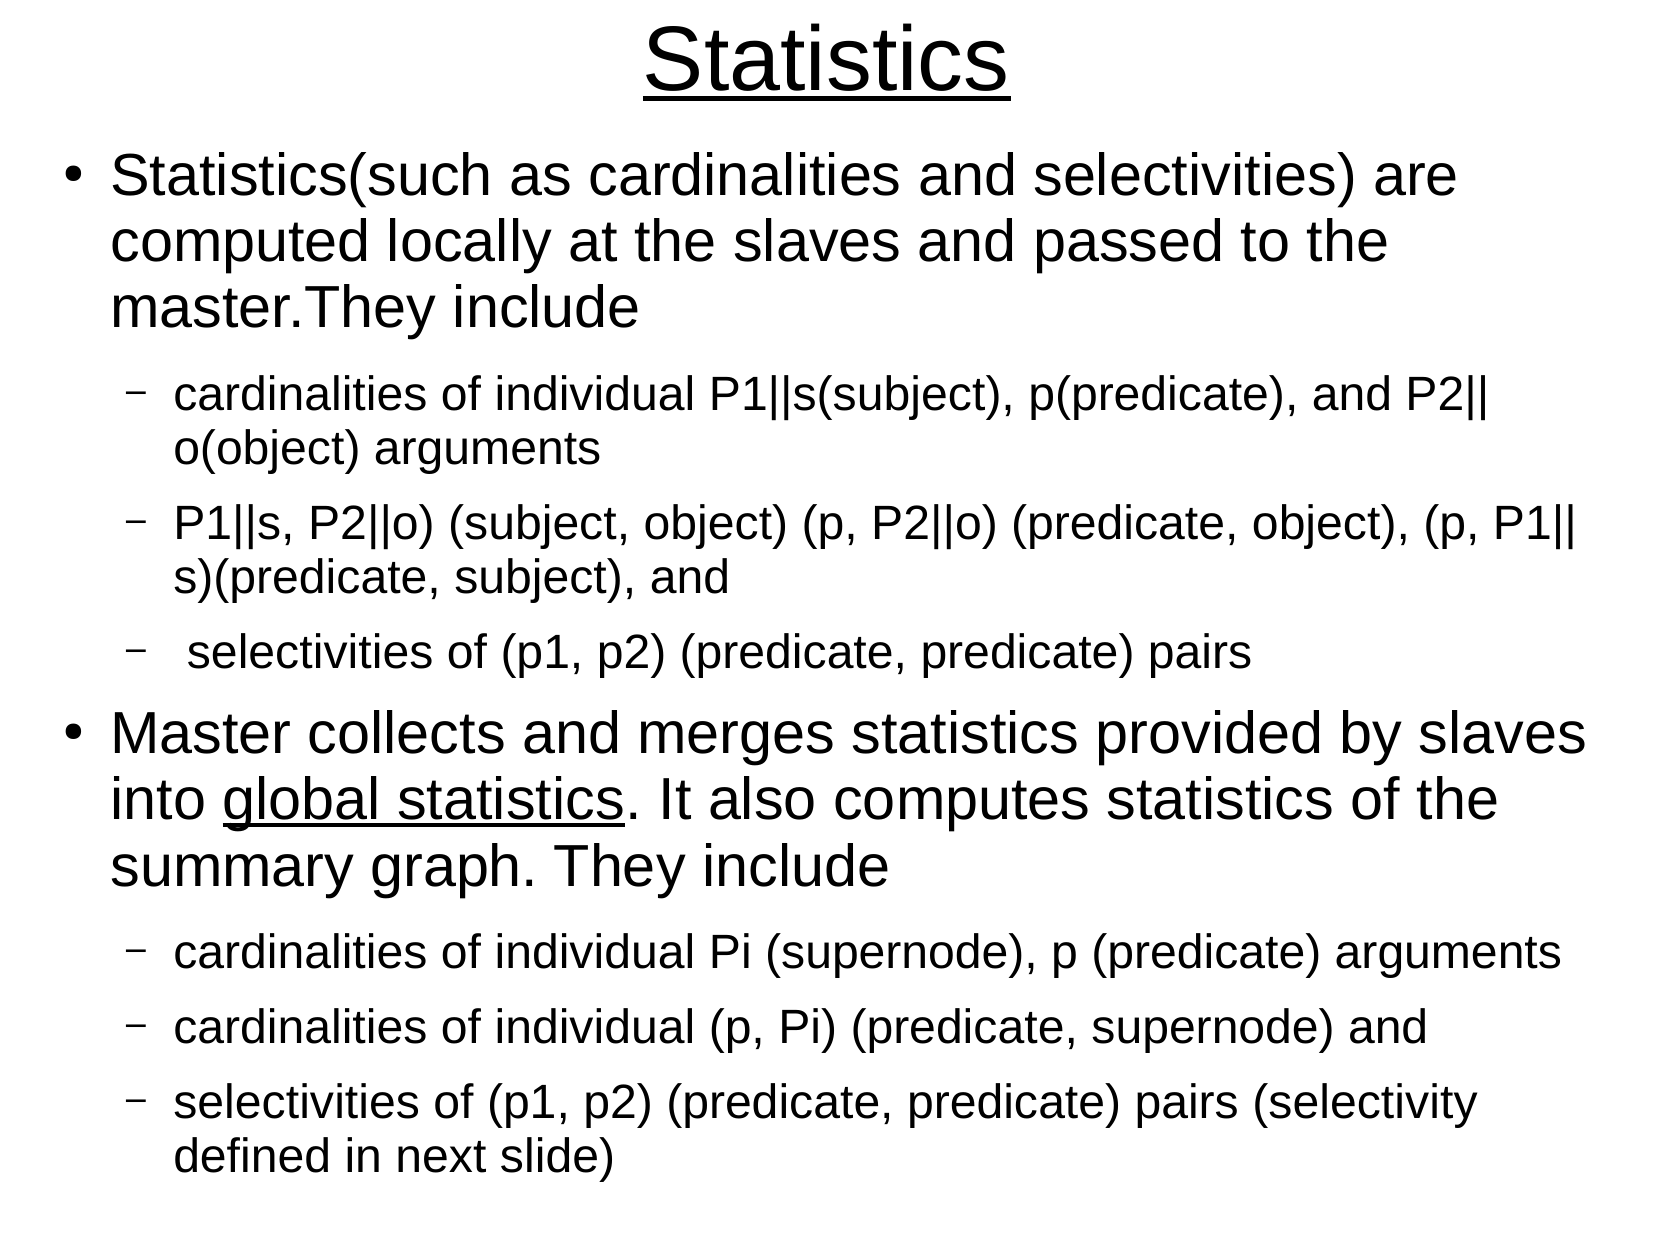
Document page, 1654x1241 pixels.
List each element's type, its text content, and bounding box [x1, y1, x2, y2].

list Statistics(such as cardinalities and selectivities) are computed locally at the slaves and passed to the master.They include cardinalities of individual P1||s(subject), p(predicate), and P2||o(object) arguments P1||s, P2||o) (subject, object) (p, P2||o) (predicate, object), (p, P1||s)(predicate, subject), and selectivities of (p1, p2) (predicate, predicate) pairs Master collects and merges statistics provided by slaves into global statistics. It also computes statistics of the summary graph. They include cardinalities of individual Pi (supernode), p (predicate) arguments cardinalities of individual (p, Pi) (predicate, supernode) and selectivities of (p1, p2) (predicate, predicate) pairs (selectivity defined in next slide) [47, 141, 1595, 1193]
title Statistics [0, 0, 1654, 119]
